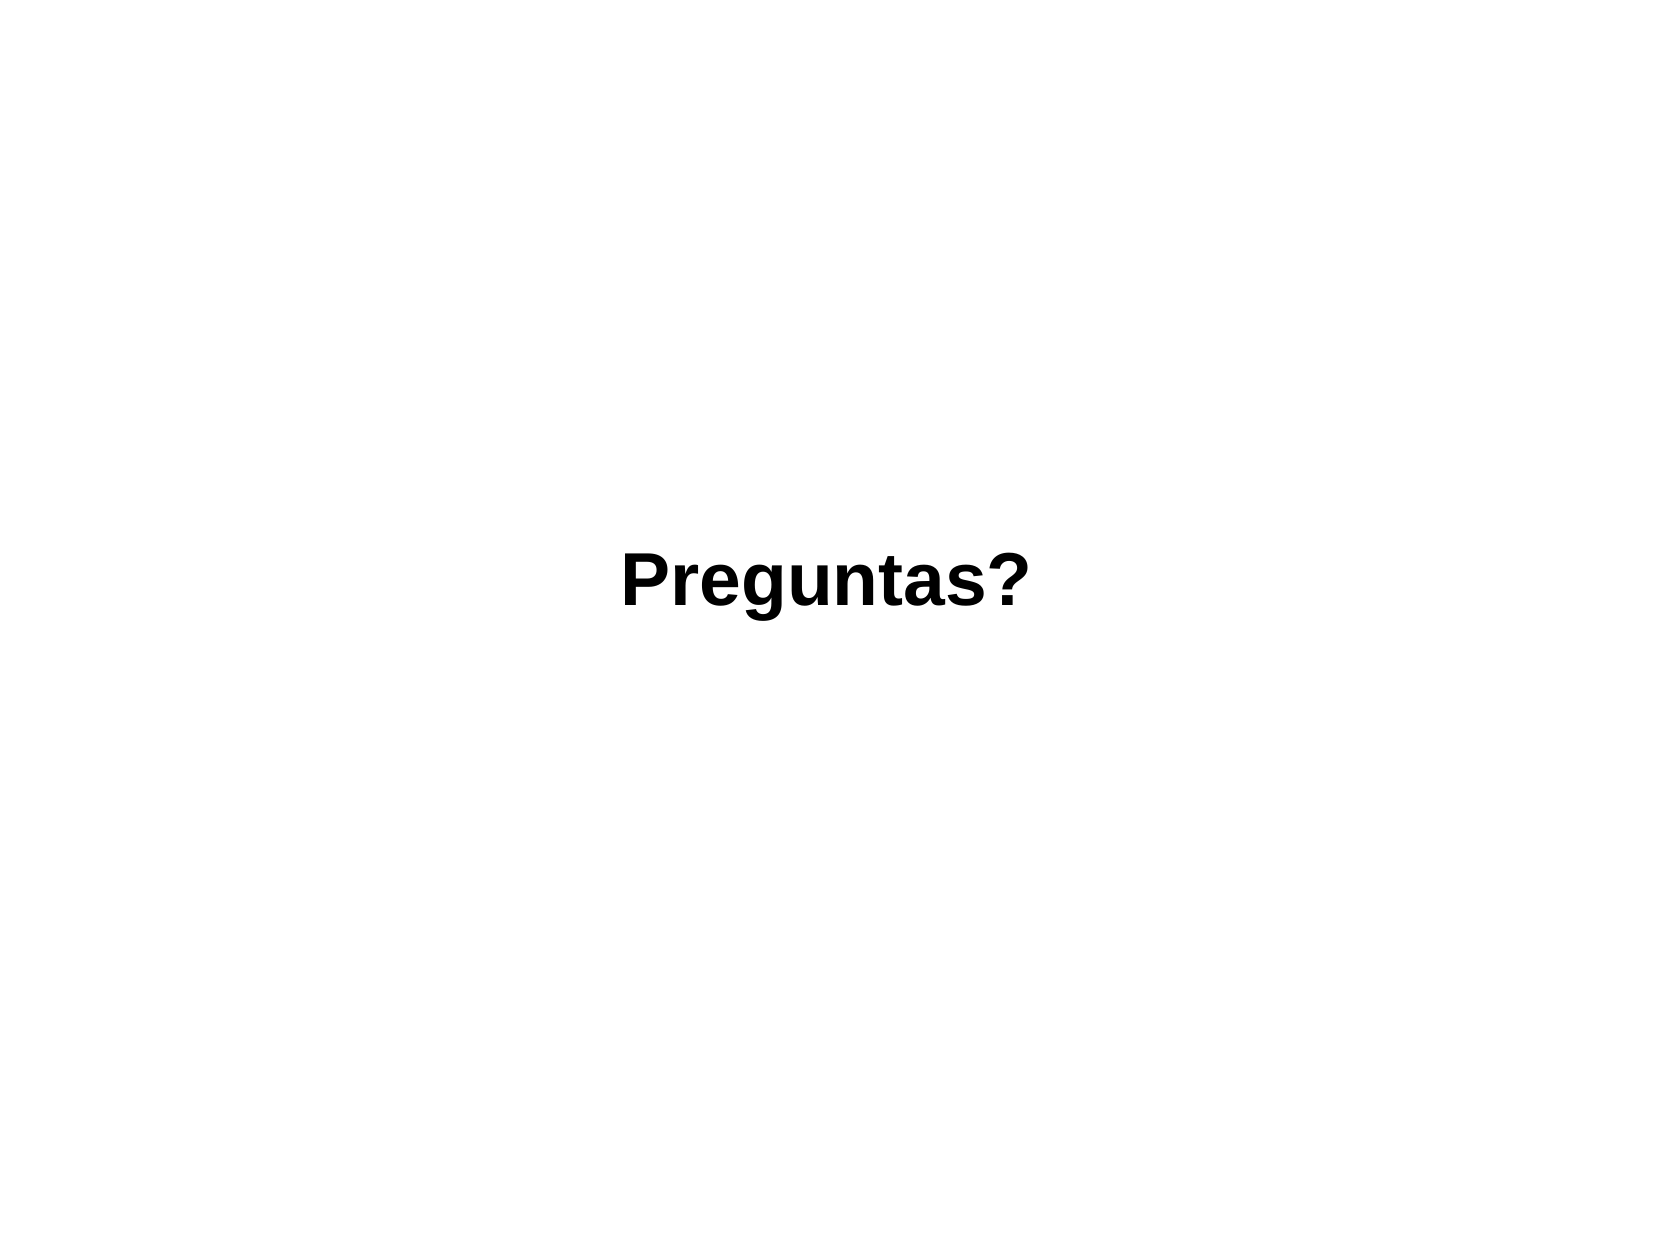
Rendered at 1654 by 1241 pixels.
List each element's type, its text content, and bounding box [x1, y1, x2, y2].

subtitle Preguntas? [82, 56, 1571, 1102]
